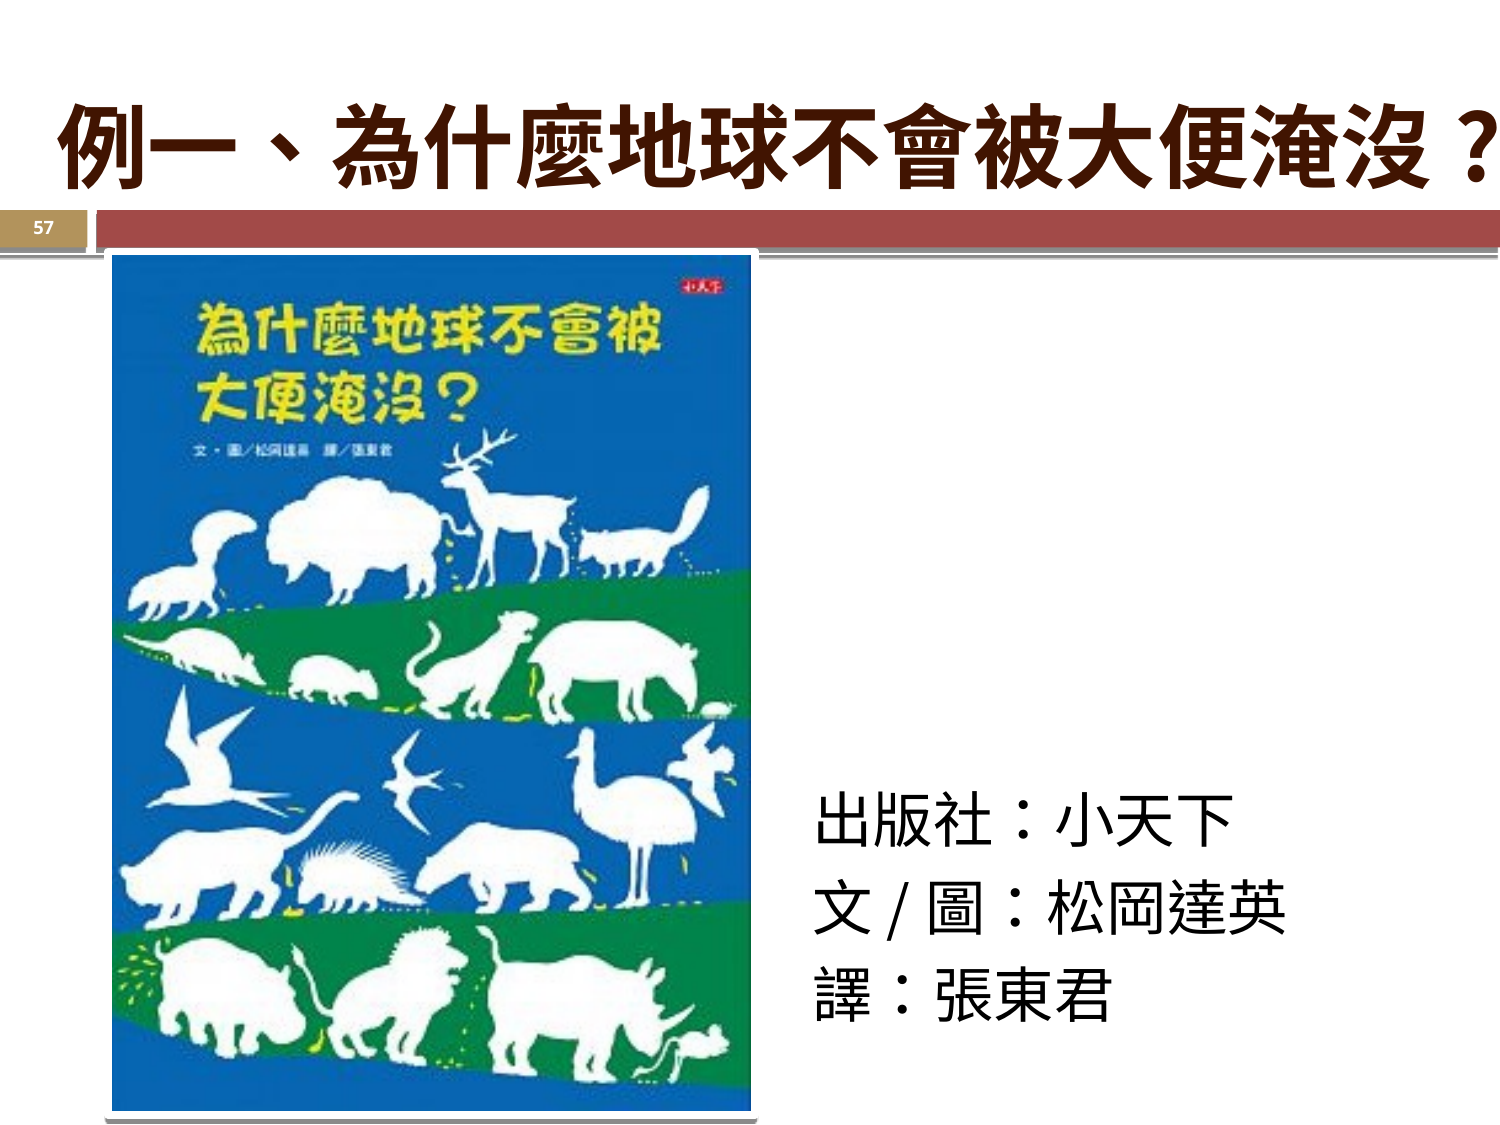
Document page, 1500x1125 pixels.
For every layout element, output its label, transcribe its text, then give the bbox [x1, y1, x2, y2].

slide_number <編號> [0, 208, 88, 249]
title 例一、為什麼地球不會被大便淹沒? [41, 45, 1459, 244]
picture [112, 255, 752, 1112]
list 出版社：小天下 文/圖：松岡達英 譯：張東君 [797, 775, 1353, 1083]
